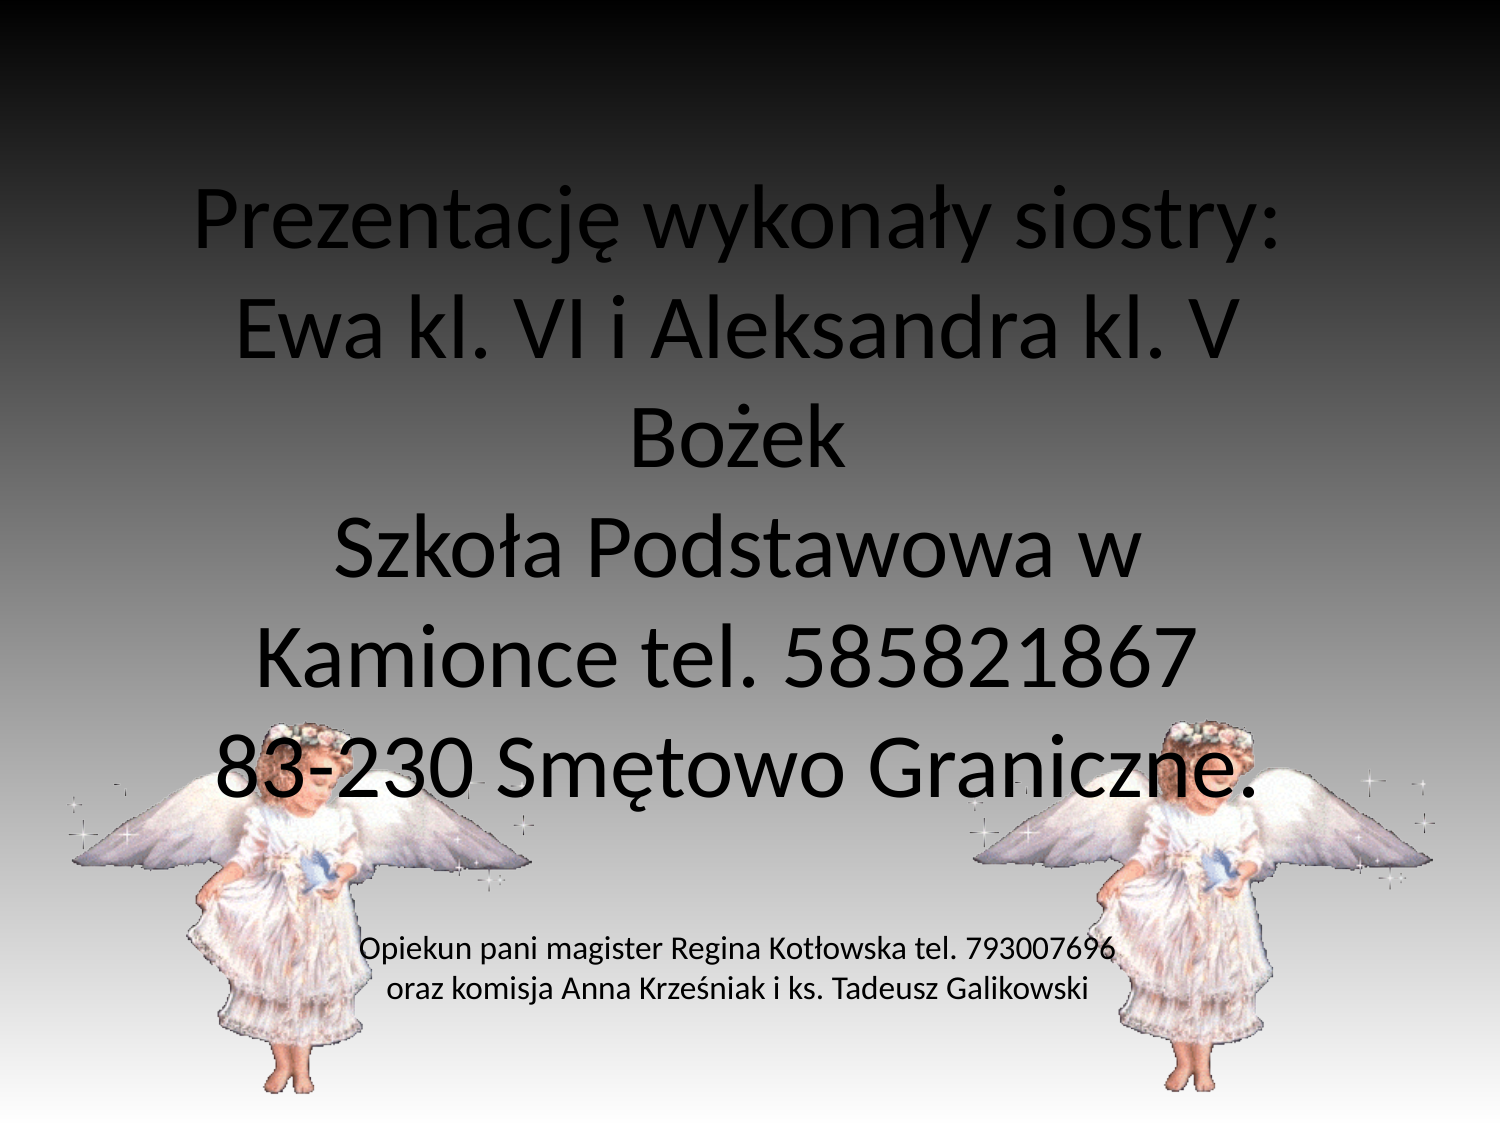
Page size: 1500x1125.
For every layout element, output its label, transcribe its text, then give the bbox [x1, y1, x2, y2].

title Prezentację wykonały siostry: Ewa kl. VI i Aleksandra kl. V Bożek Szkoła Podstawowa w Kamionce tel. 585821867 83-230 Smętowo Graniczne. Opiekun pani magister Regina Kotłowska tel. 793007696 oraz komisja Anna Krześniak i ks. Tadeusz Galikowski [147, 149, 1329, 965]
picture [64, 715, 534, 1099]
picture [965, 713, 1435, 1097]
